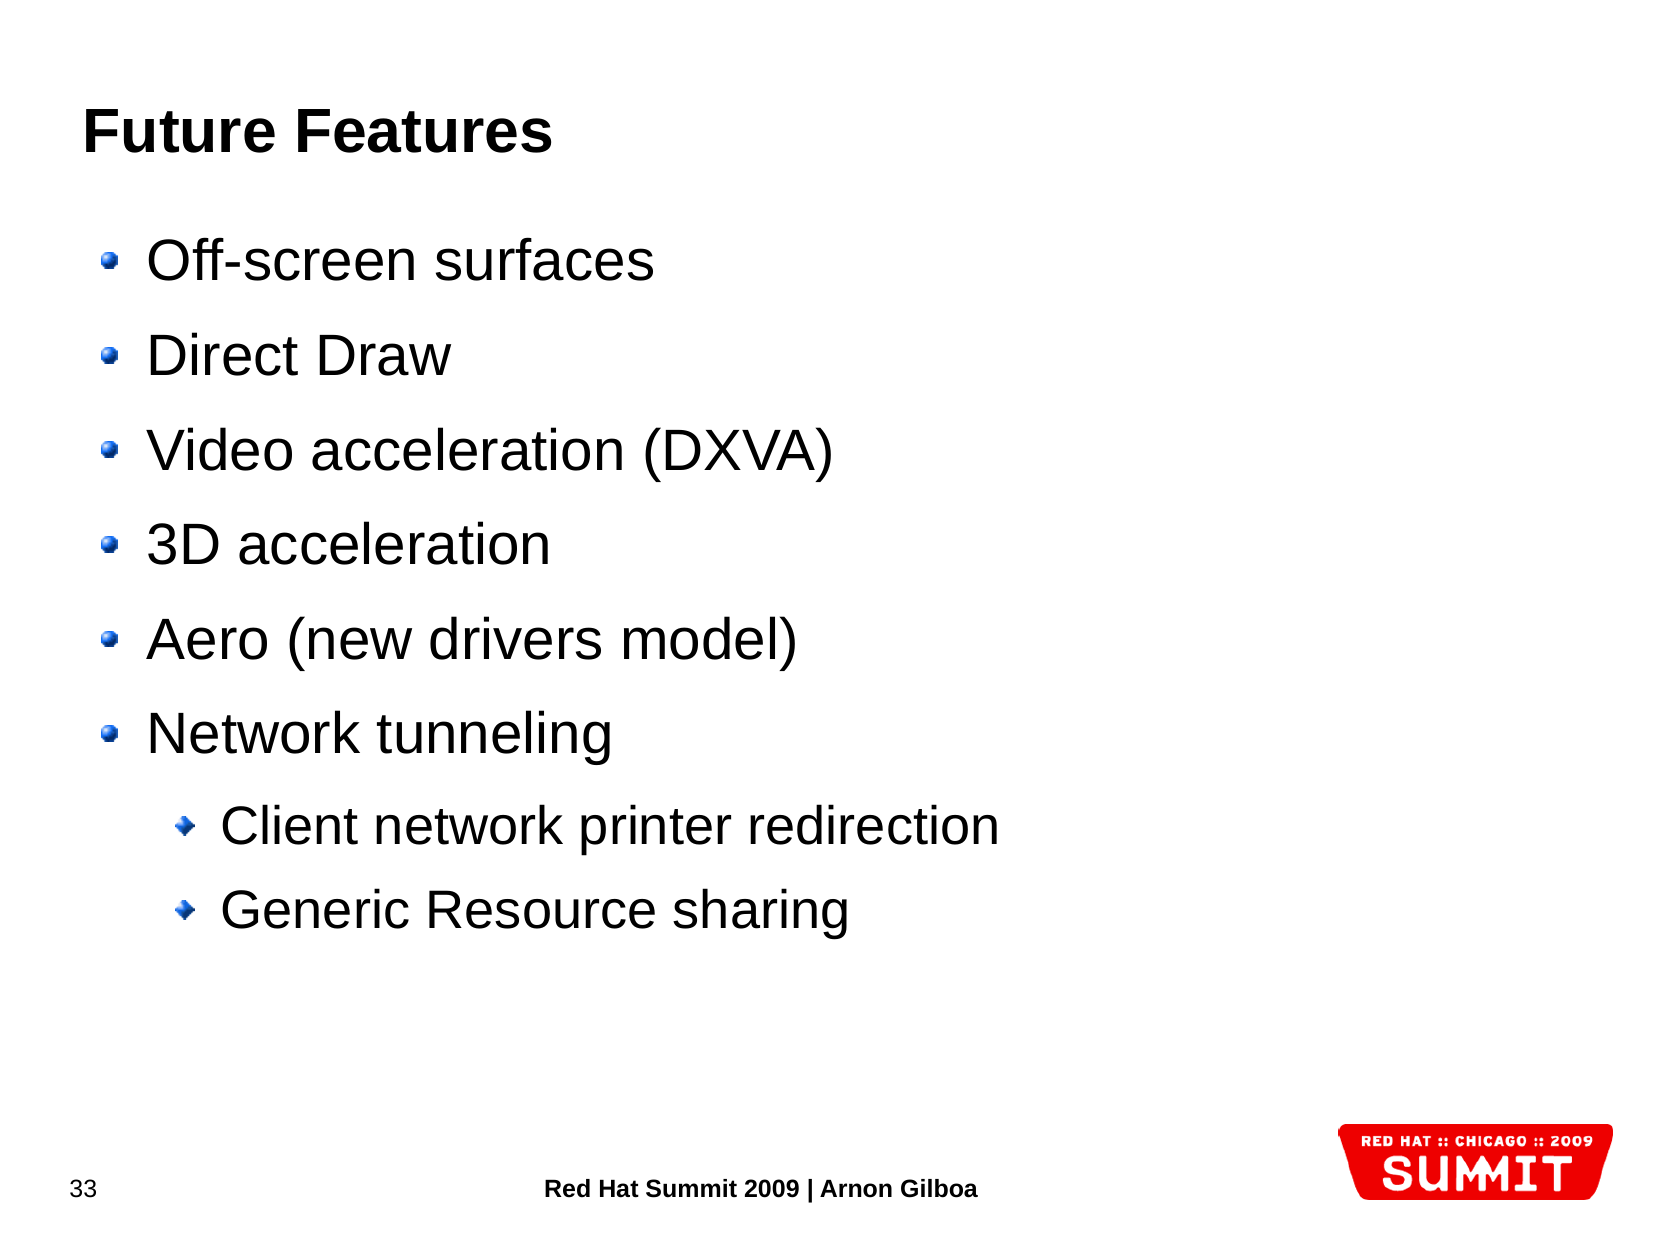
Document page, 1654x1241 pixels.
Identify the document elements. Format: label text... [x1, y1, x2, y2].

picture [1338, 1124, 1613, 1200]
list Off-screen surfaces Direct Draw Video acceleration (DXVA) 3D acceleration Aero (new drivers model) Network tunneling Client network printer redirection Generic Resource sharing [86, 228, 1576, 1007]
title Future Features [82, 37, 1571, 226]
